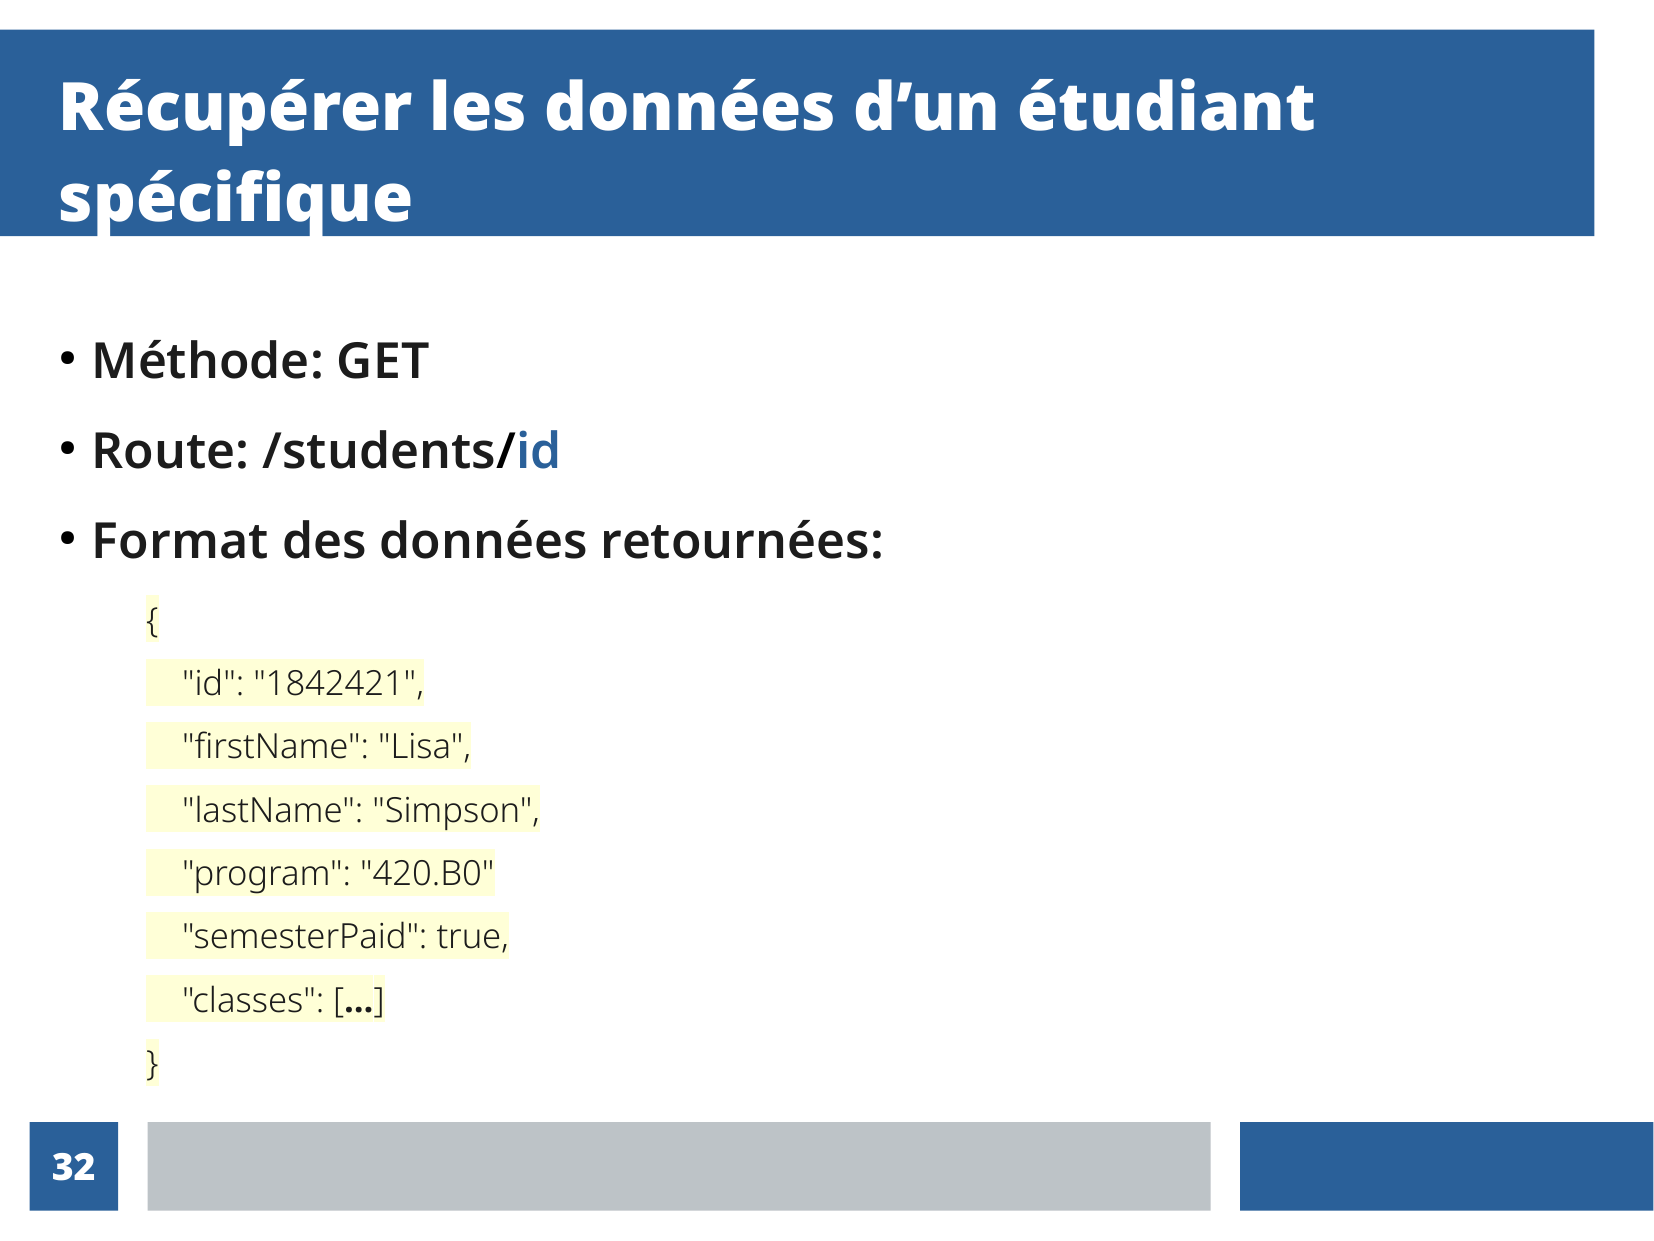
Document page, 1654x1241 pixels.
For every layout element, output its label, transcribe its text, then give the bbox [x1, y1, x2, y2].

list Méthode: GET Route: /students/id Format des données retournées: { "id": "1842421", "firstName": "Lisa", "lastName": "Simpson", "program": "420.B0" "semesterPaid": true, "classes": [...] } [59, 324, 1565, 1093]
title Récupérer les données d’un étudiant spécifique [59, 59, 1595, 207]
